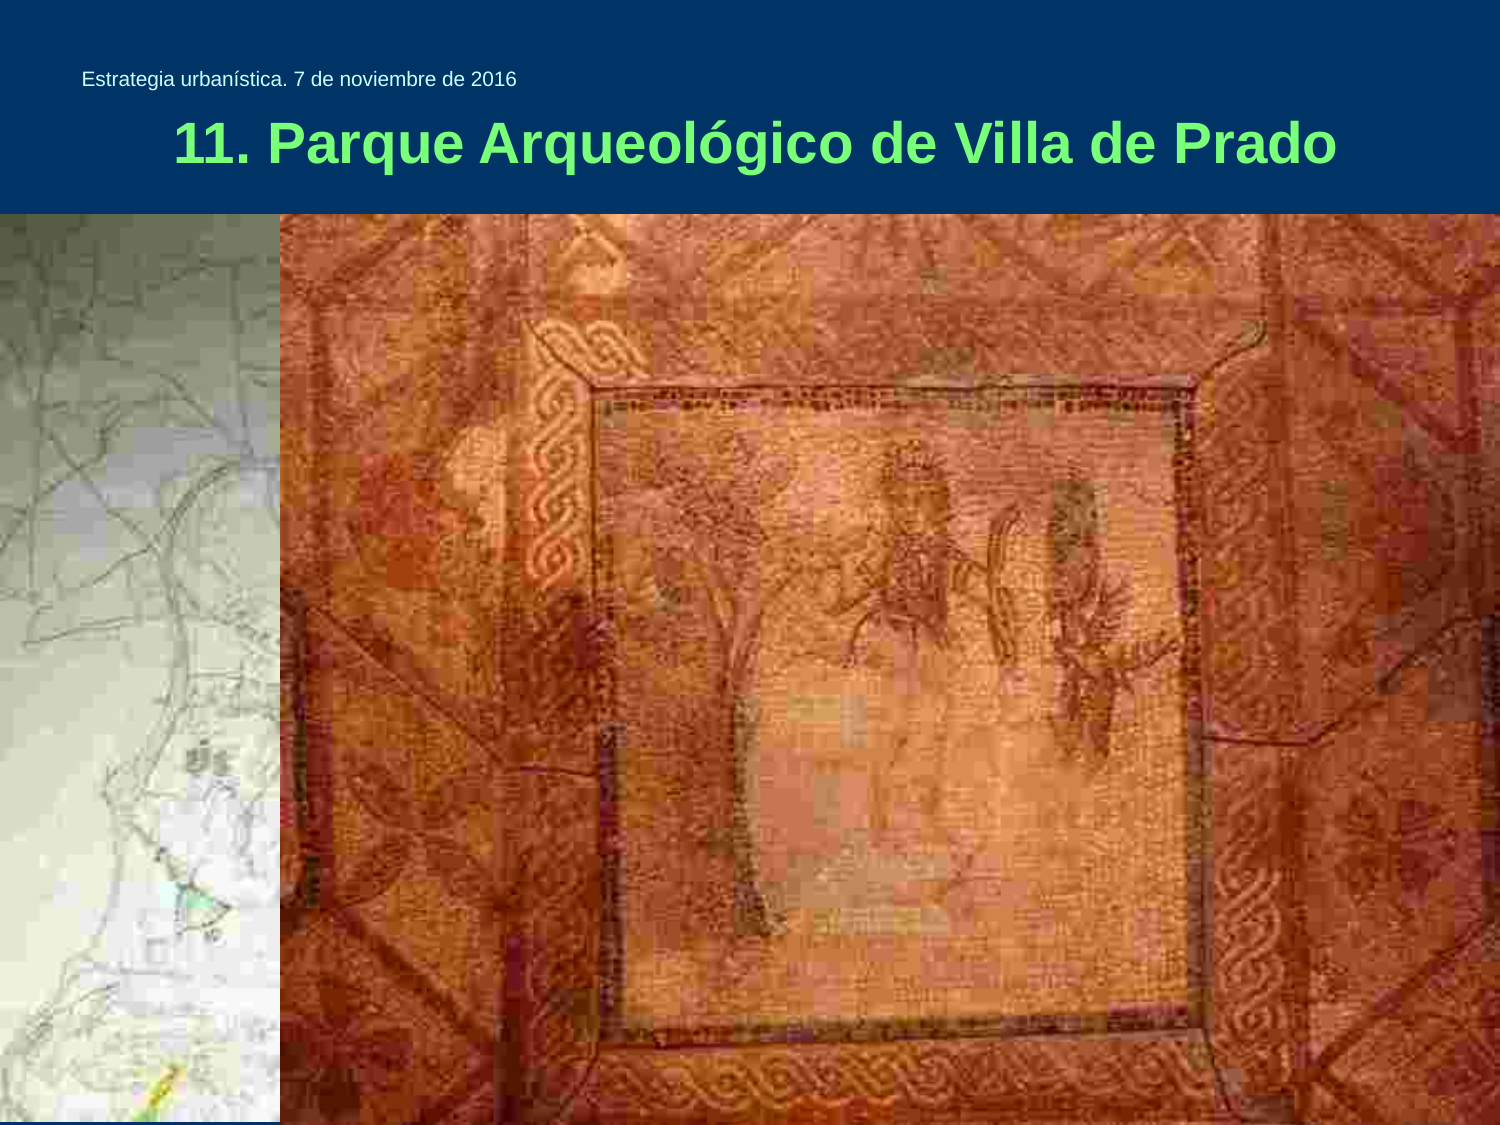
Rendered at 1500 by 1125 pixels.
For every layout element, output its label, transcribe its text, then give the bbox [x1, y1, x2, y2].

text_box 11. Parque Arqueológico de Villa de Prado [158, 98, 1371, 183]
text_box Estrategia urbanística. 7 de noviembre de 2016 [66, 57, 532, 98]
picture [0, 214, 1500, 1125]
